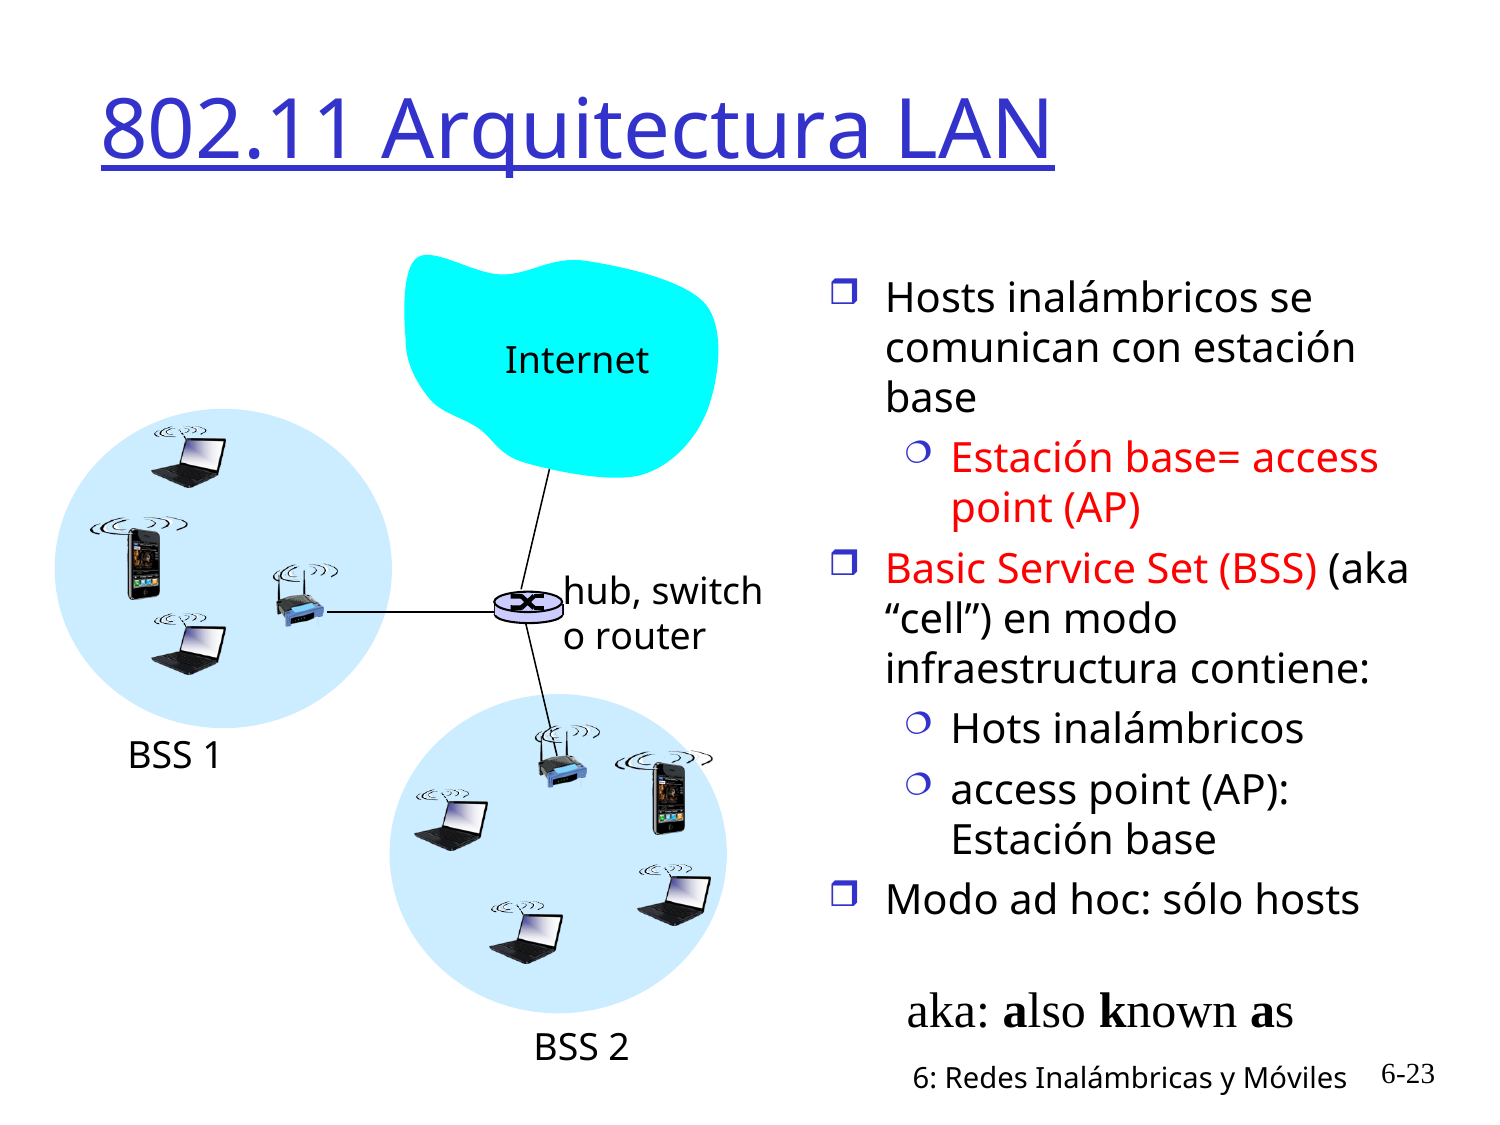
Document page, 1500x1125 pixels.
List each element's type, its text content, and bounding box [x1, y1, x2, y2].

title 802.11 Arquitectura LAN [85, 32, 1361, 221]
picture [151, 611, 226, 676]
picture [614, 749, 713, 835]
picture [534, 723, 601, 788]
text_box [404, 254, 719, 478]
picture [489, 899, 563, 964]
text_box [389, 694, 727, 1014]
text_box BSS 2 [518, 1015, 645, 1076]
picture [637, 862, 711, 926]
picture [89, 515, 188, 601]
text_box [494, 591, 547, 624]
picture [414, 787, 488, 851]
text_box Hosts inalámbricos se comunican con estación base Estación base= access point (AP) Basic Service Set (BSS) (aka “cell”) en modo infraestructura contiene: Hots inalámbricos access point (AP): Estación base Modo ad hoc: sólo hosts [813, 263, 1459, 976]
text_box Internet [490, 328, 665, 389]
text_box [54, 408, 392, 723]
text_box hub, switch o router [547, 559, 779, 665]
text_box aka: also known as [891, 969, 1310, 1045]
picture [272, 562, 338, 627]
text_box BSS 1 [112, 723, 285, 784]
picture [151, 424, 226, 488]
